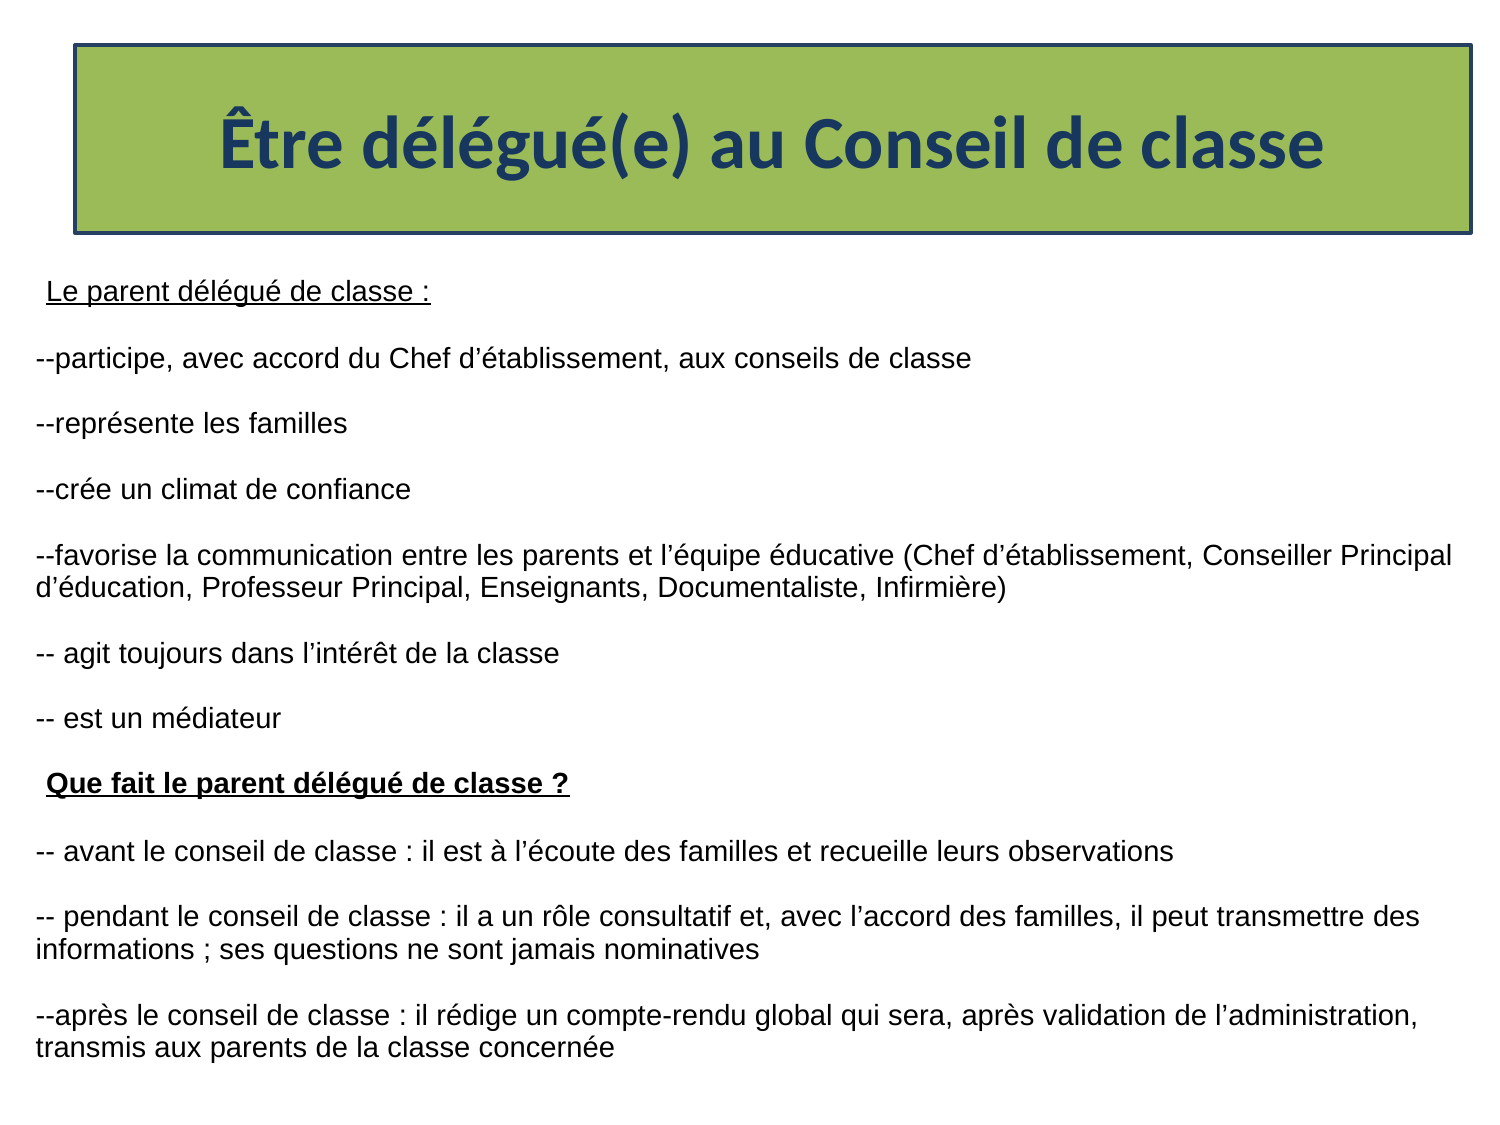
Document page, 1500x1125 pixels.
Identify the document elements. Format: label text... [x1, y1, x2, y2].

title Être délégué(e) au Conseil de classe [75, 45, 1471, 233]
text_box Le parent délégué de classe : --participe, avec accord du Chef d’établissement, aux conseils de classe --représente les familles --crée un climat de confiance --favorise la communication entre les parents et l’équipe éducative (Chef d’établissement, Conseiller Principal d’éducation, Professeur Principal, Enseignants, Documentaliste, Infirmière) -- agit toujours dans l’intérêt de la classe -- est un médiateur [20, 259, 1500, 745]
text_box Que fait le parent délégué de classe ? -- avant le conseil de classe : il est à l’écoute des familles et recueille leurs observations -- pendant le conseil de classe : il a un rôle consultatif et, avec l’accord des familles, il peut transmettre des informations ; ses questions ne sont jamais nominatives --après le conseil de classe : il rédige un compte-rendu global qui sera, après validation de l’administration, transmis aux parents de la classe concernée [20, 752, 1500, 1125]
